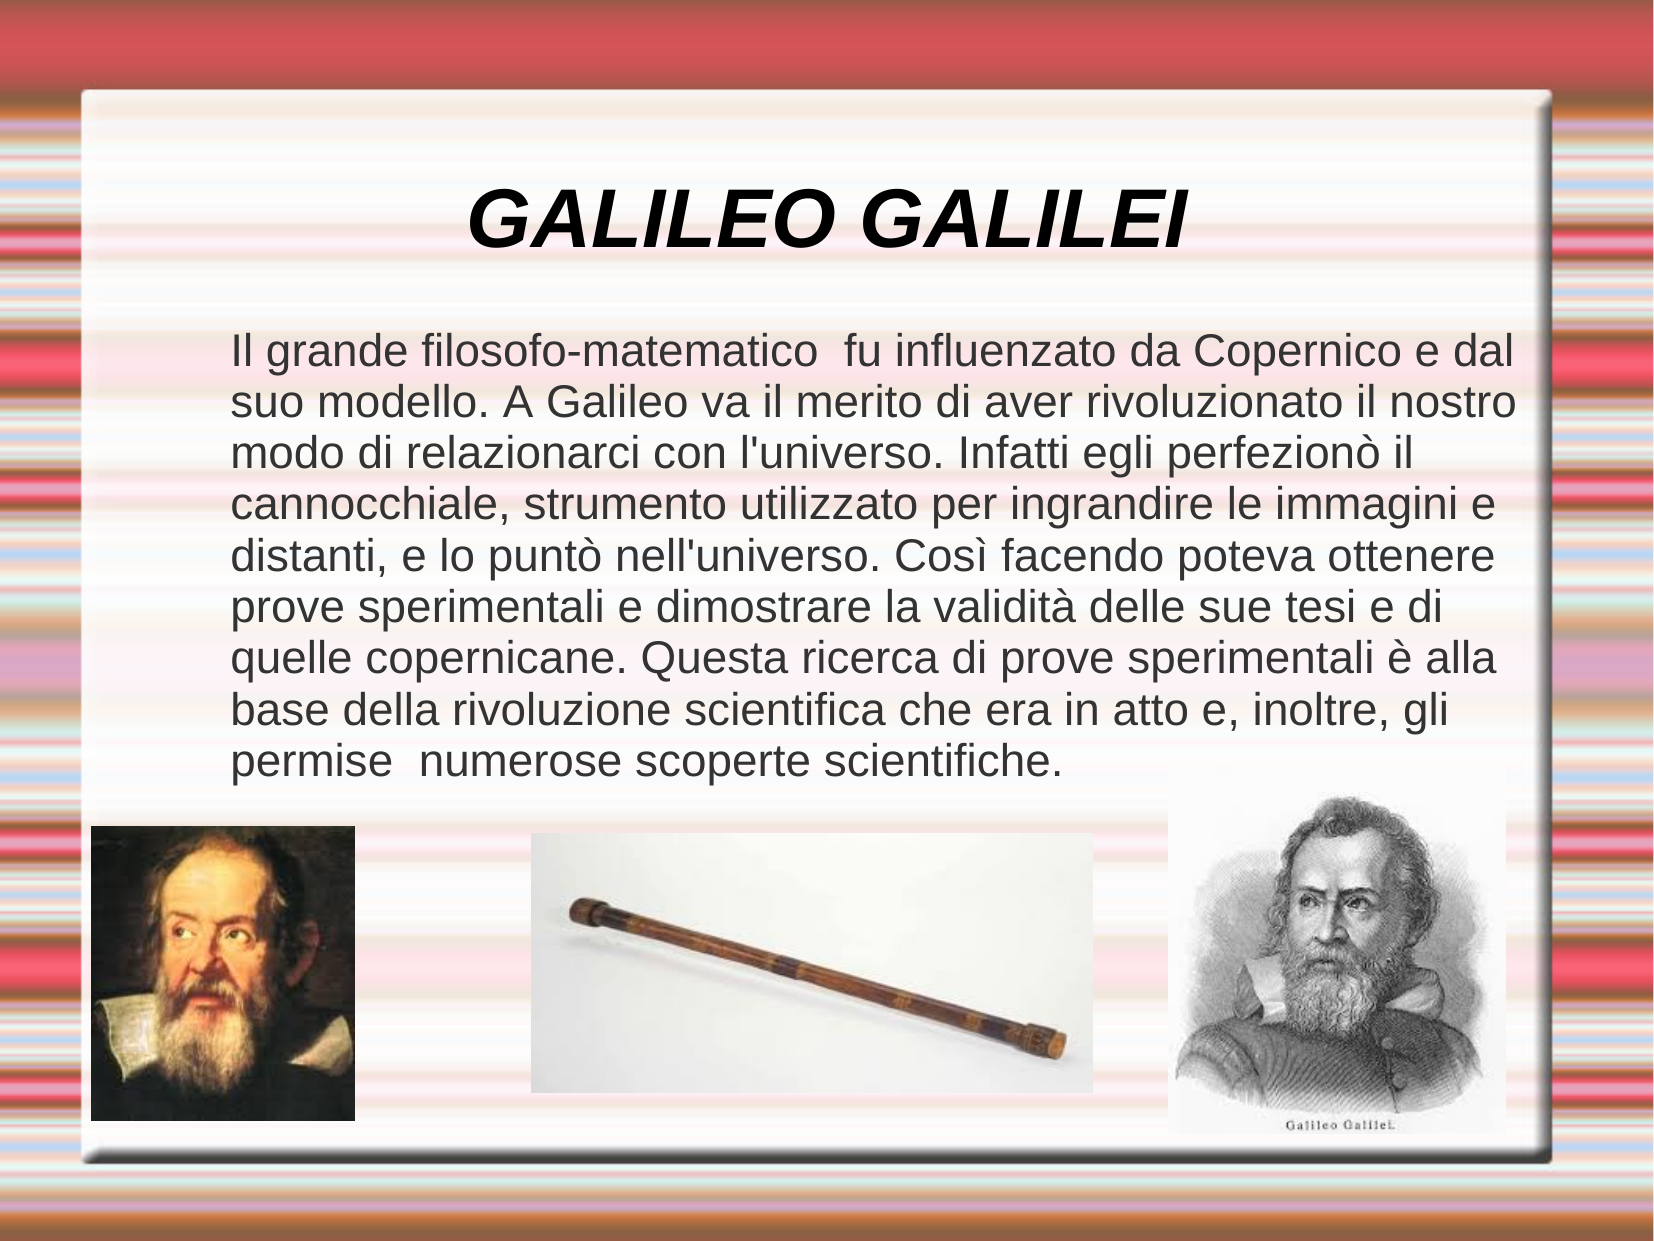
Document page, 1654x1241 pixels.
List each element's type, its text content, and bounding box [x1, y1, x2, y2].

title GALILEO GALILEI [121, 114, 1534, 322]
list Il grande filosofo-matematico fu influenzato da Copernico e dal suo modello. A Galileo va il merito di aver rivoluzionato il nostro modo di relazionarci con l'universo. Infatti egli perfezionò il cannocchiale, strumento utilizzato per ingrandire le immagini e distanti, e lo puntò nell'universo. Così facendo poteva ottenere prove sperimentali e dimostrare la validità delle sue tesi e di quelle copernicane. Questa ricerca di prove sperimentali è alla base della rivoluzione scientifica che era in atto e, inoltre, gli permise numerose scoperte scientifiche. [147, 324, 1529, 1107]
picture [0, 0, 1654, 1241]
